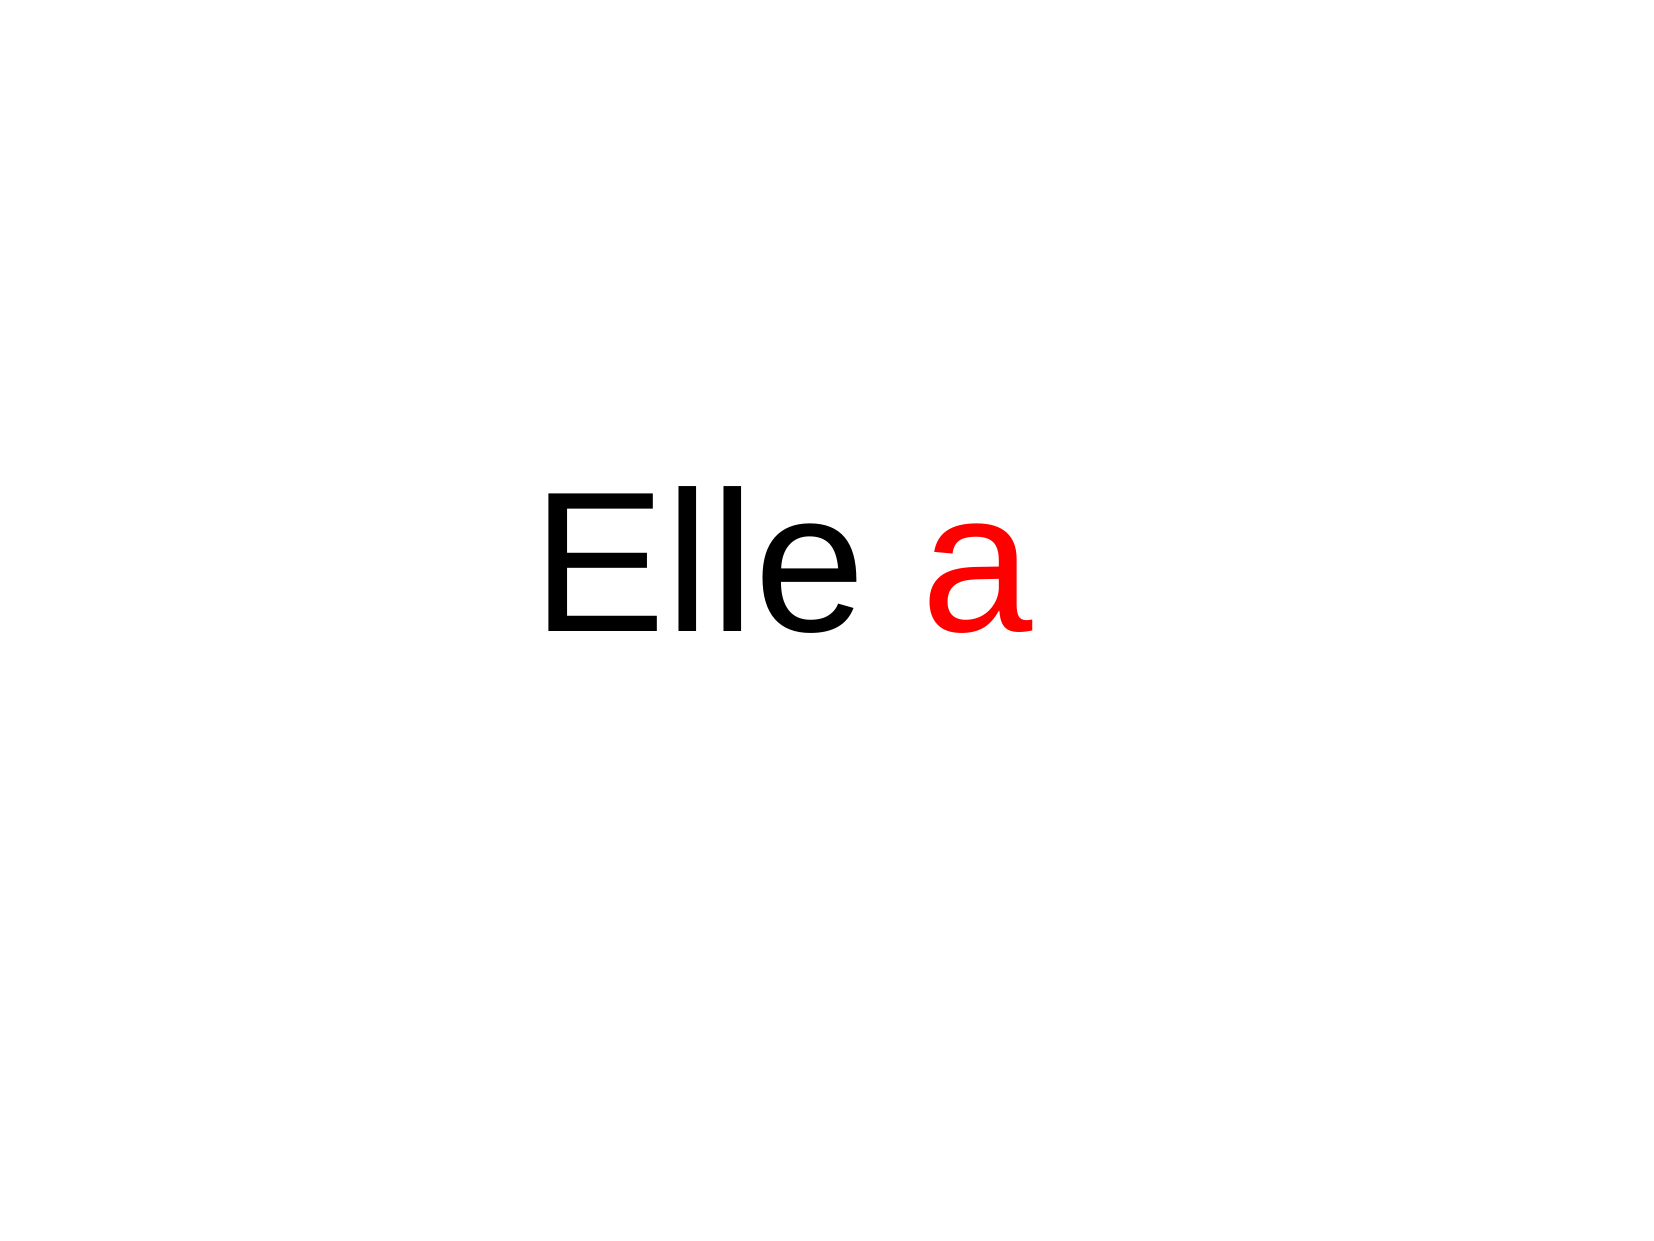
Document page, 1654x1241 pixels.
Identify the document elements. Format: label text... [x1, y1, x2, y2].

text_box Elle a [147, 442, 1418, 682]
